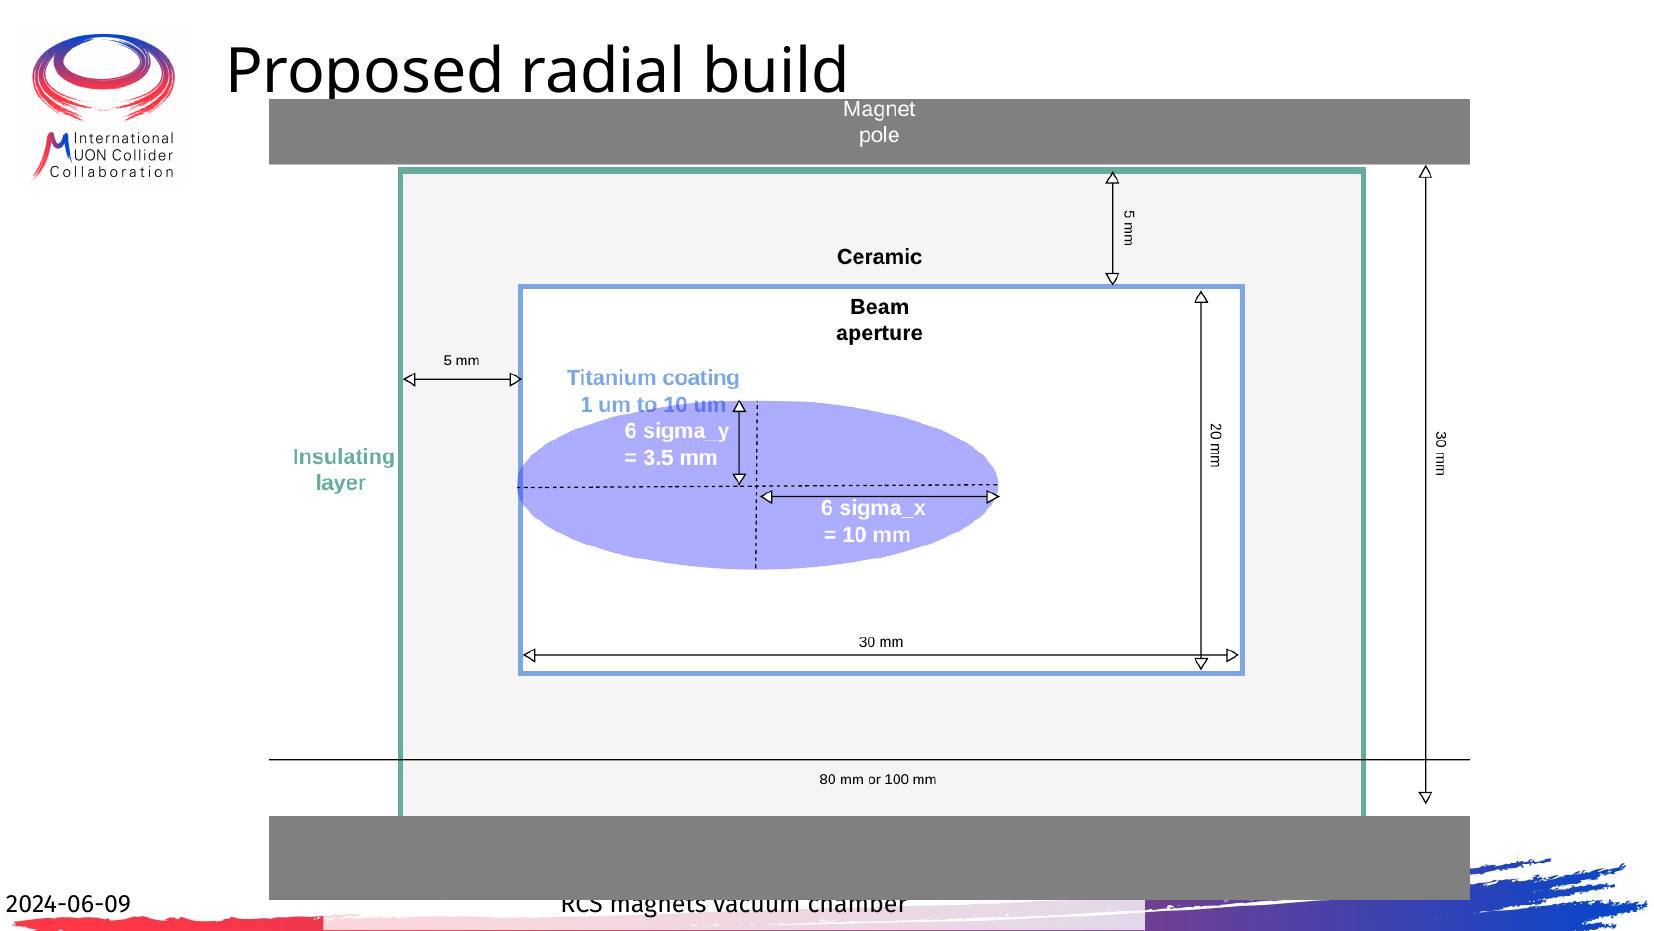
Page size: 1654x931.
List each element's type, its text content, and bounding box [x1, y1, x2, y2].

picture [21, 21, 188, 189]
title Proposed radial build [225, 25, 1571, 188]
picture [0, 99, 1654, 931]
